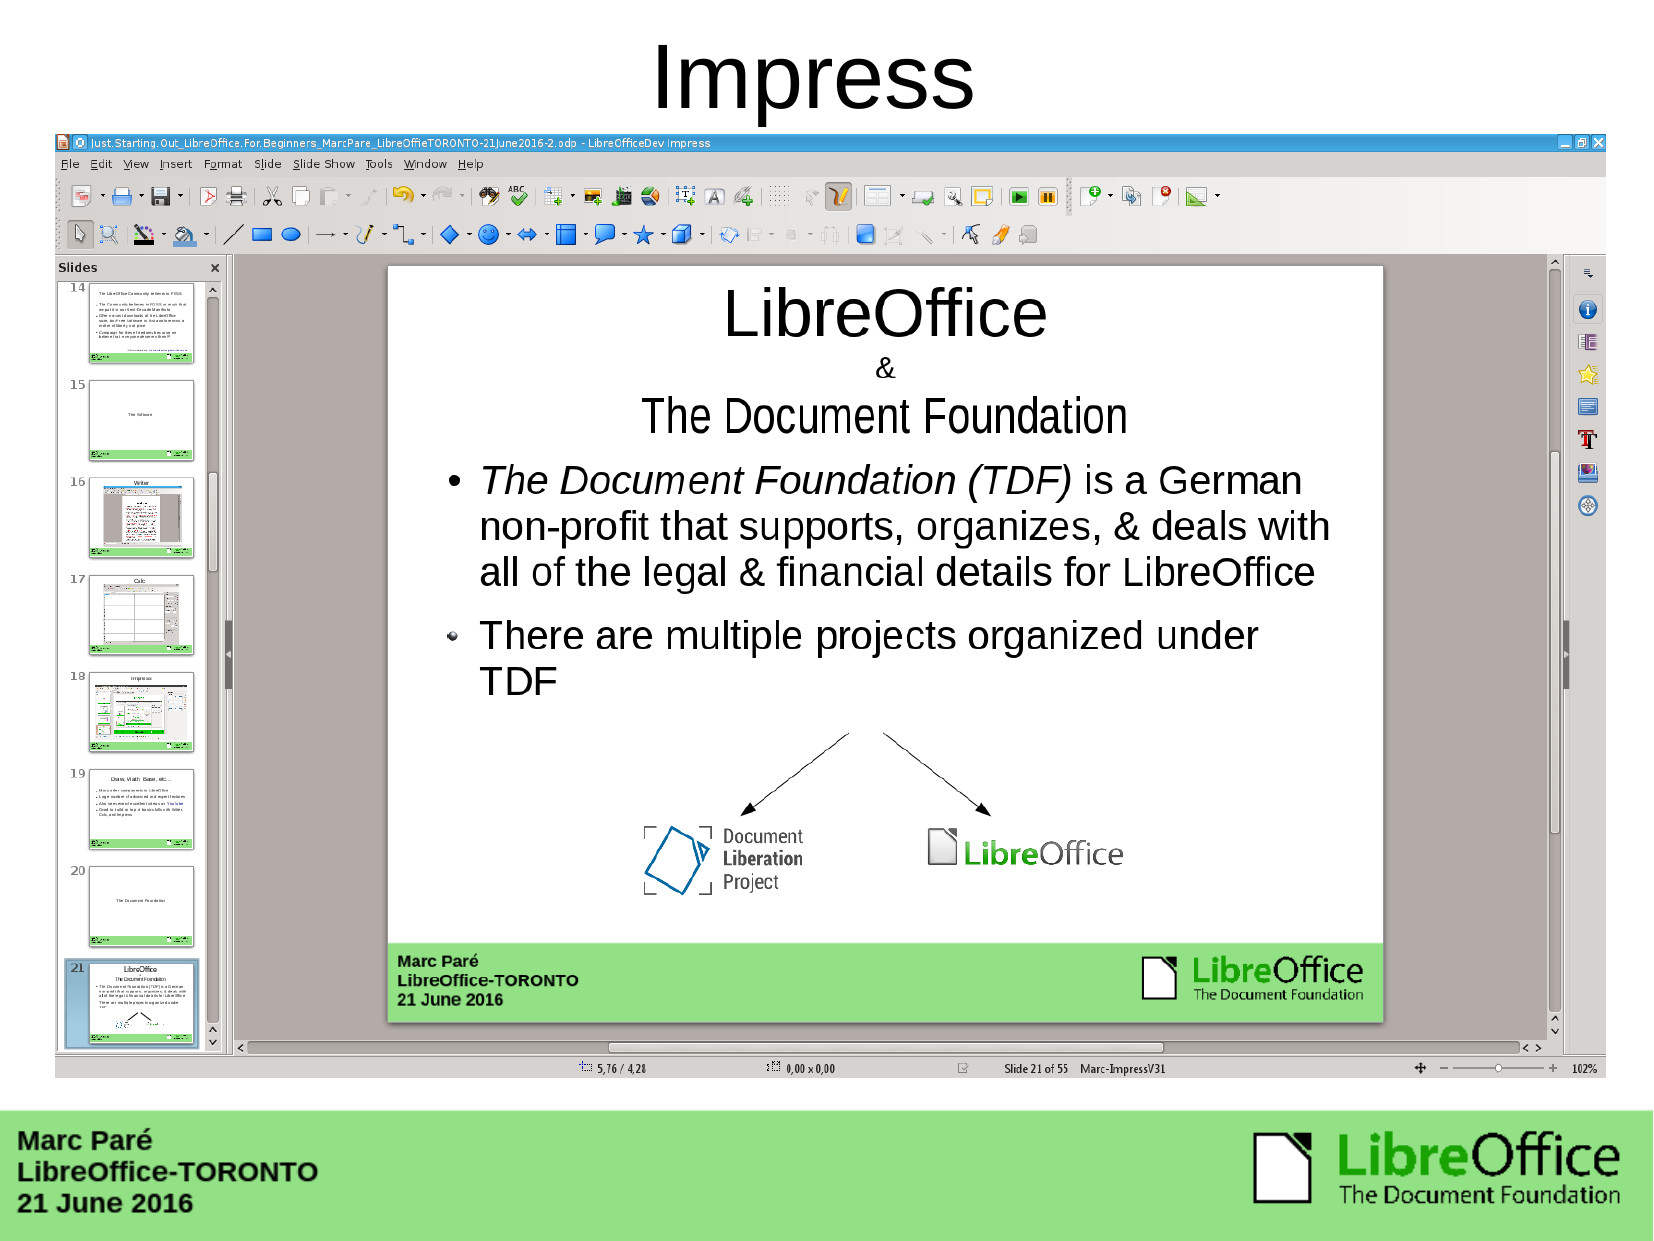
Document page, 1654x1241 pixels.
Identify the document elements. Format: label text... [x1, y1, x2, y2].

picture [0, 0, 1654, 1241]
title Impress [630, 18, 998, 134]
